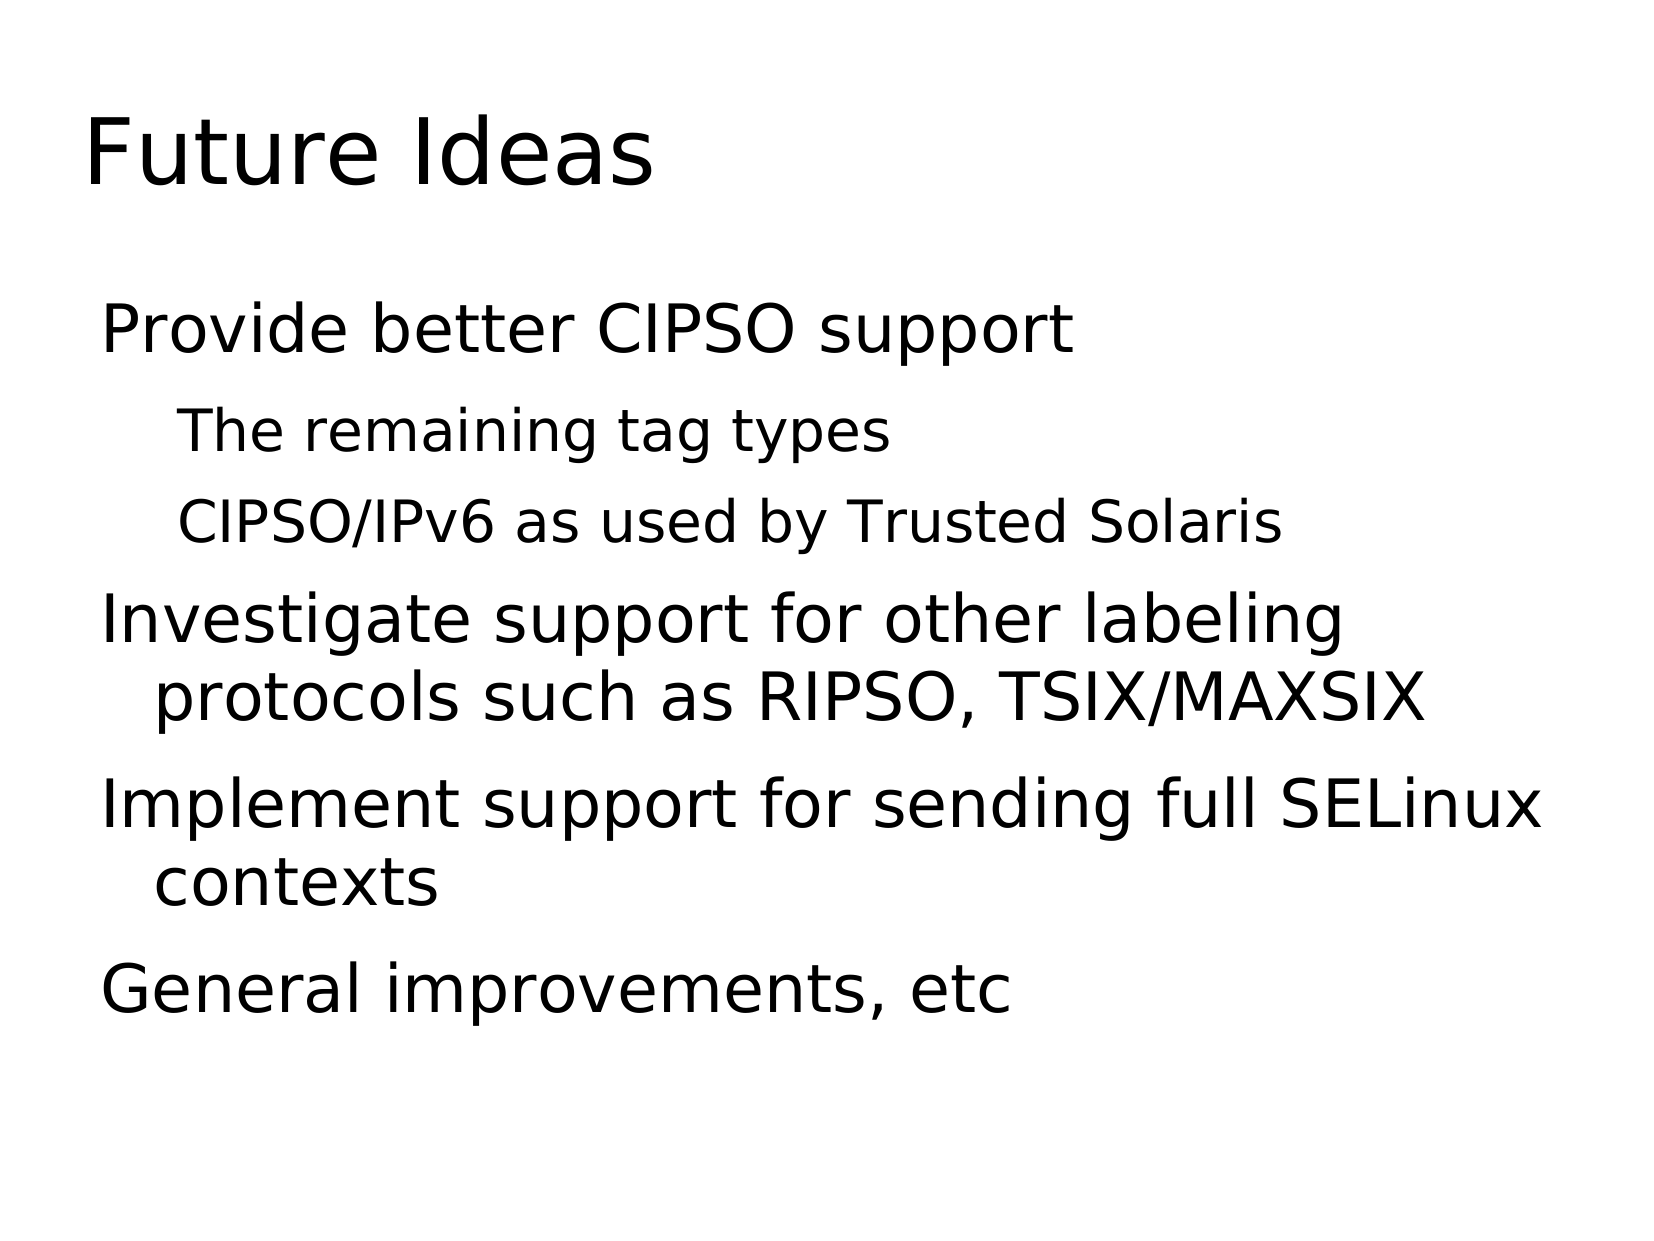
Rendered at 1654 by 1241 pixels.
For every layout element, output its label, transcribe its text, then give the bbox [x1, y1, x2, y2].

list Provide better CIPSO support The remaining tag types CIPSO/IPv6 as used by Trusted Solaris Investigate support for other labeling protocols such as RIPSO, TSIX/MAXSIX Implement support for sending full SELinux contexts General improvements, etc [82, 290, 1571, 1109]
title Future Ideas [82, 49, 1571, 257]
